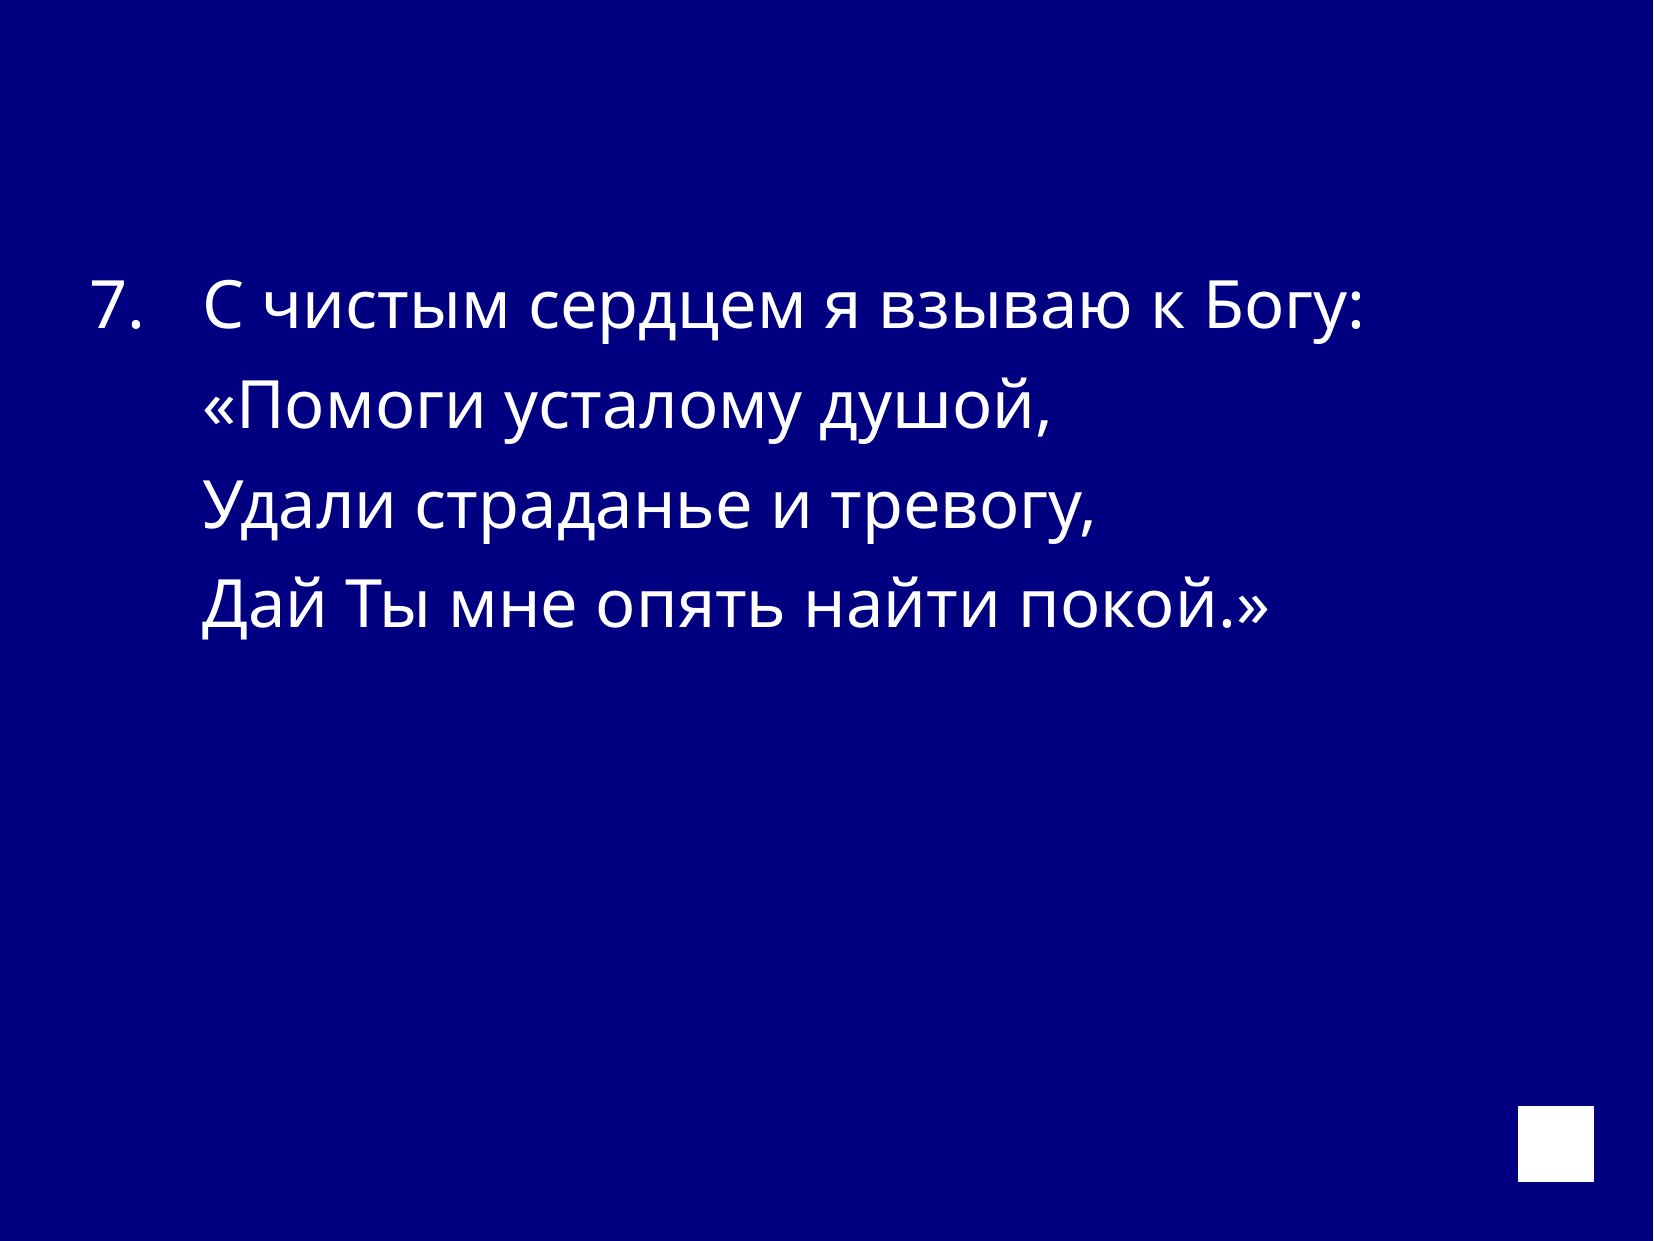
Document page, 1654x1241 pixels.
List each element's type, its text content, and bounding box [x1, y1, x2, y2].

text_box 7. С чистым сердцем я взываю к Богу: «Помоги усталому душой, Удали страданье и тревогу, Дай Ты мне опять найти покой.» [75, 150, 1576, 1163]
text_box [1518, 1106, 1594, 1182]
